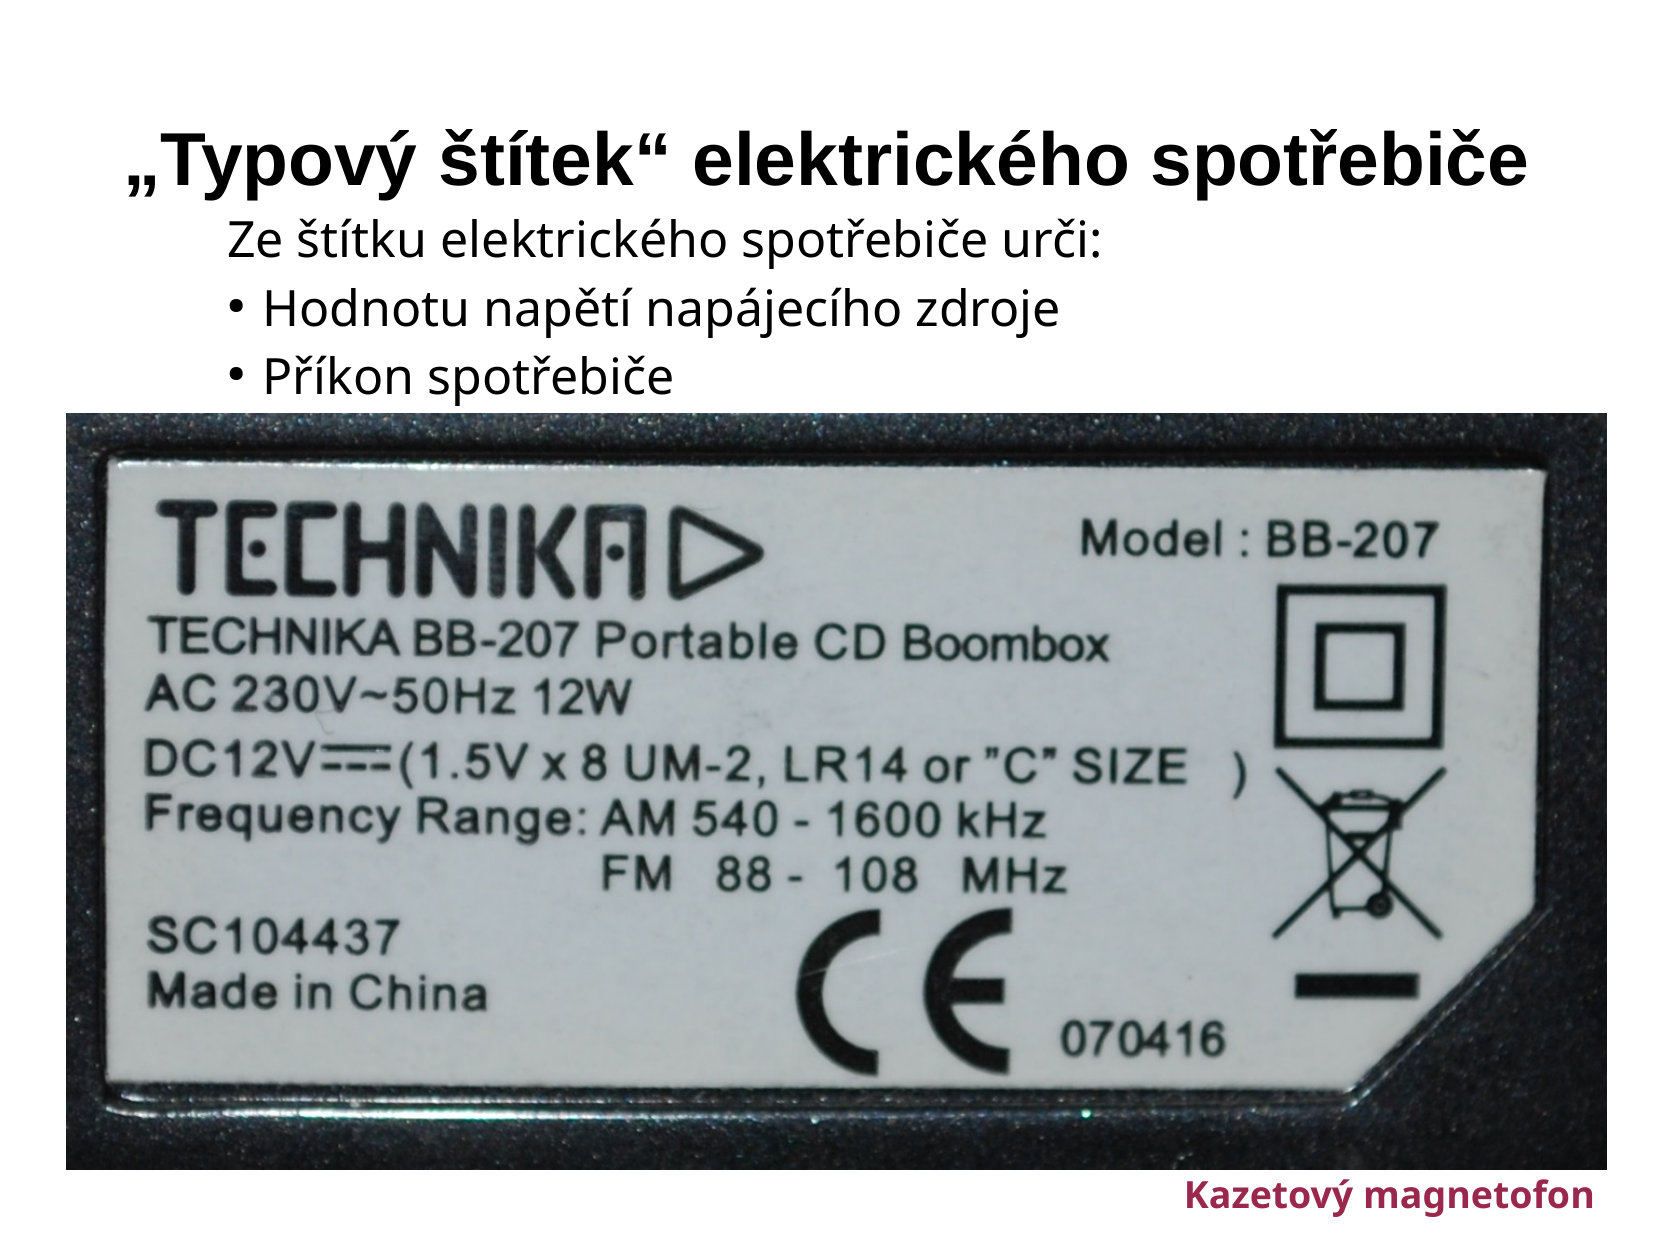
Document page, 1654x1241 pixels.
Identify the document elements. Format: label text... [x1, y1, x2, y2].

title „Typový štítek“ elektrického spotřebiče [82, 94, 1571, 225]
text_box Ze štítku elektrického spotřebiče urči: Hodnotu napětí napájecího zdroje Příkon spotřebiče [212, 212, 1489, 402]
picture [66, 413, 1607, 1170]
text_box Kazetový magnetofon [1169, 1160, 1654, 1228]
